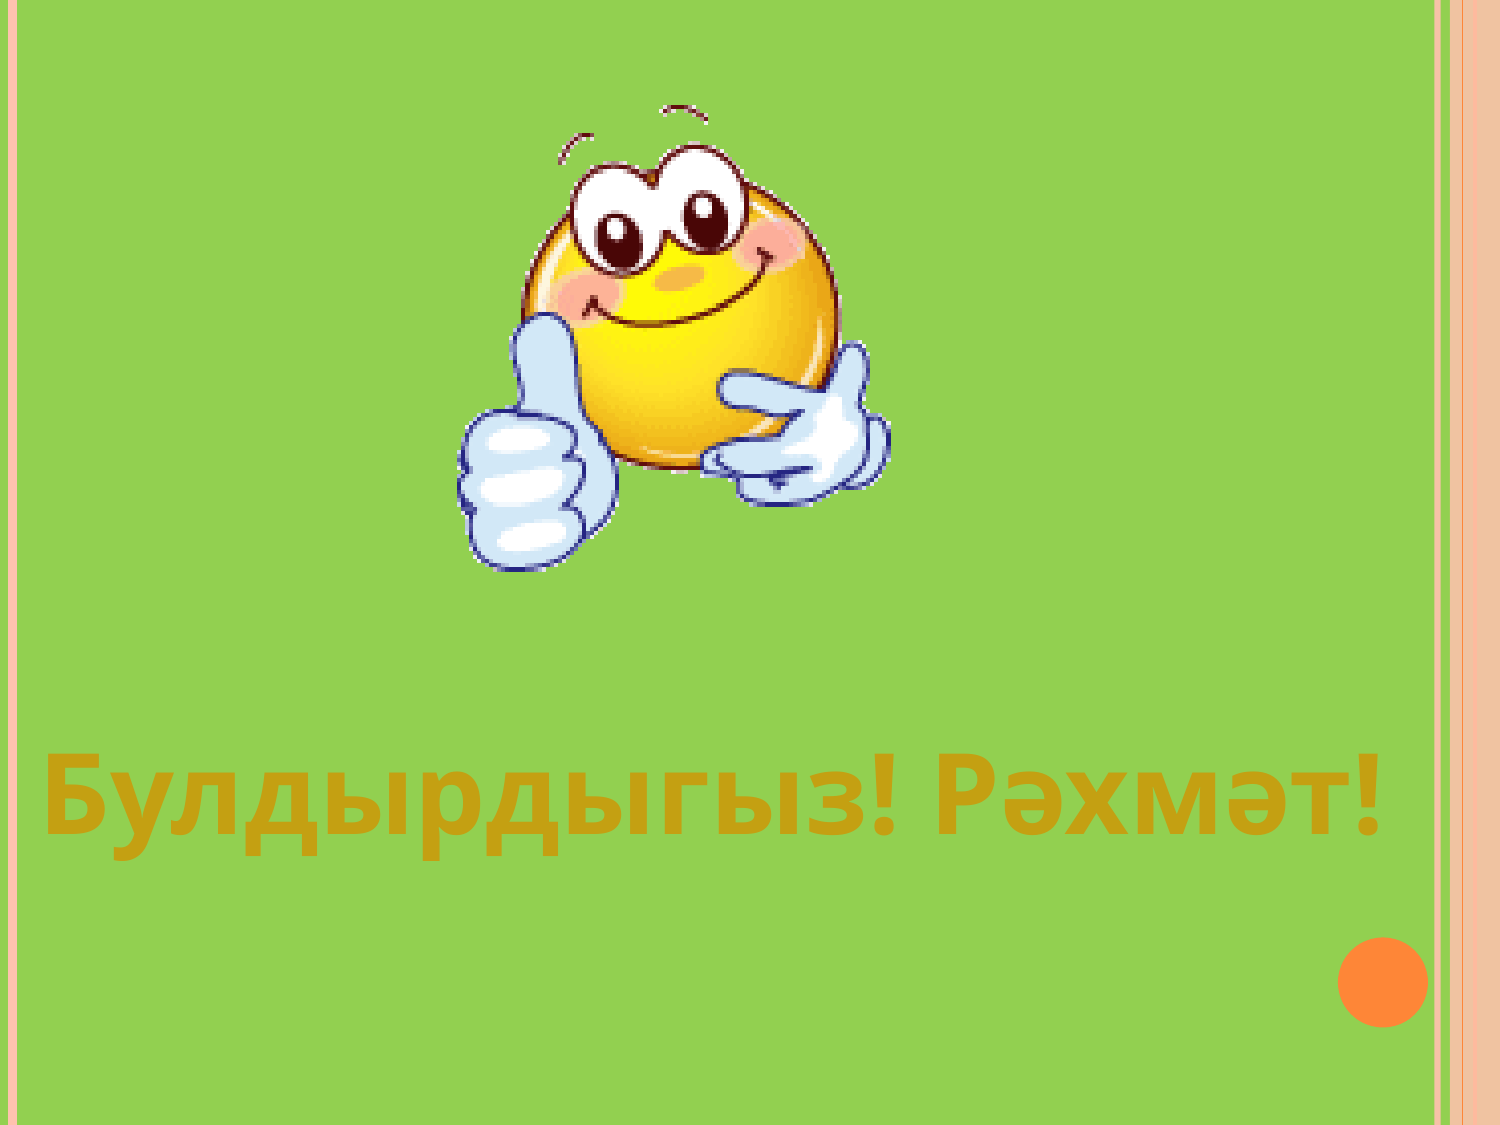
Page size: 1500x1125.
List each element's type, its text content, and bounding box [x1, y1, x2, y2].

picture [457, 105, 891, 572]
text_box Булдырдыгыз! Рәхмәт! [23, 714, 1401, 865]
